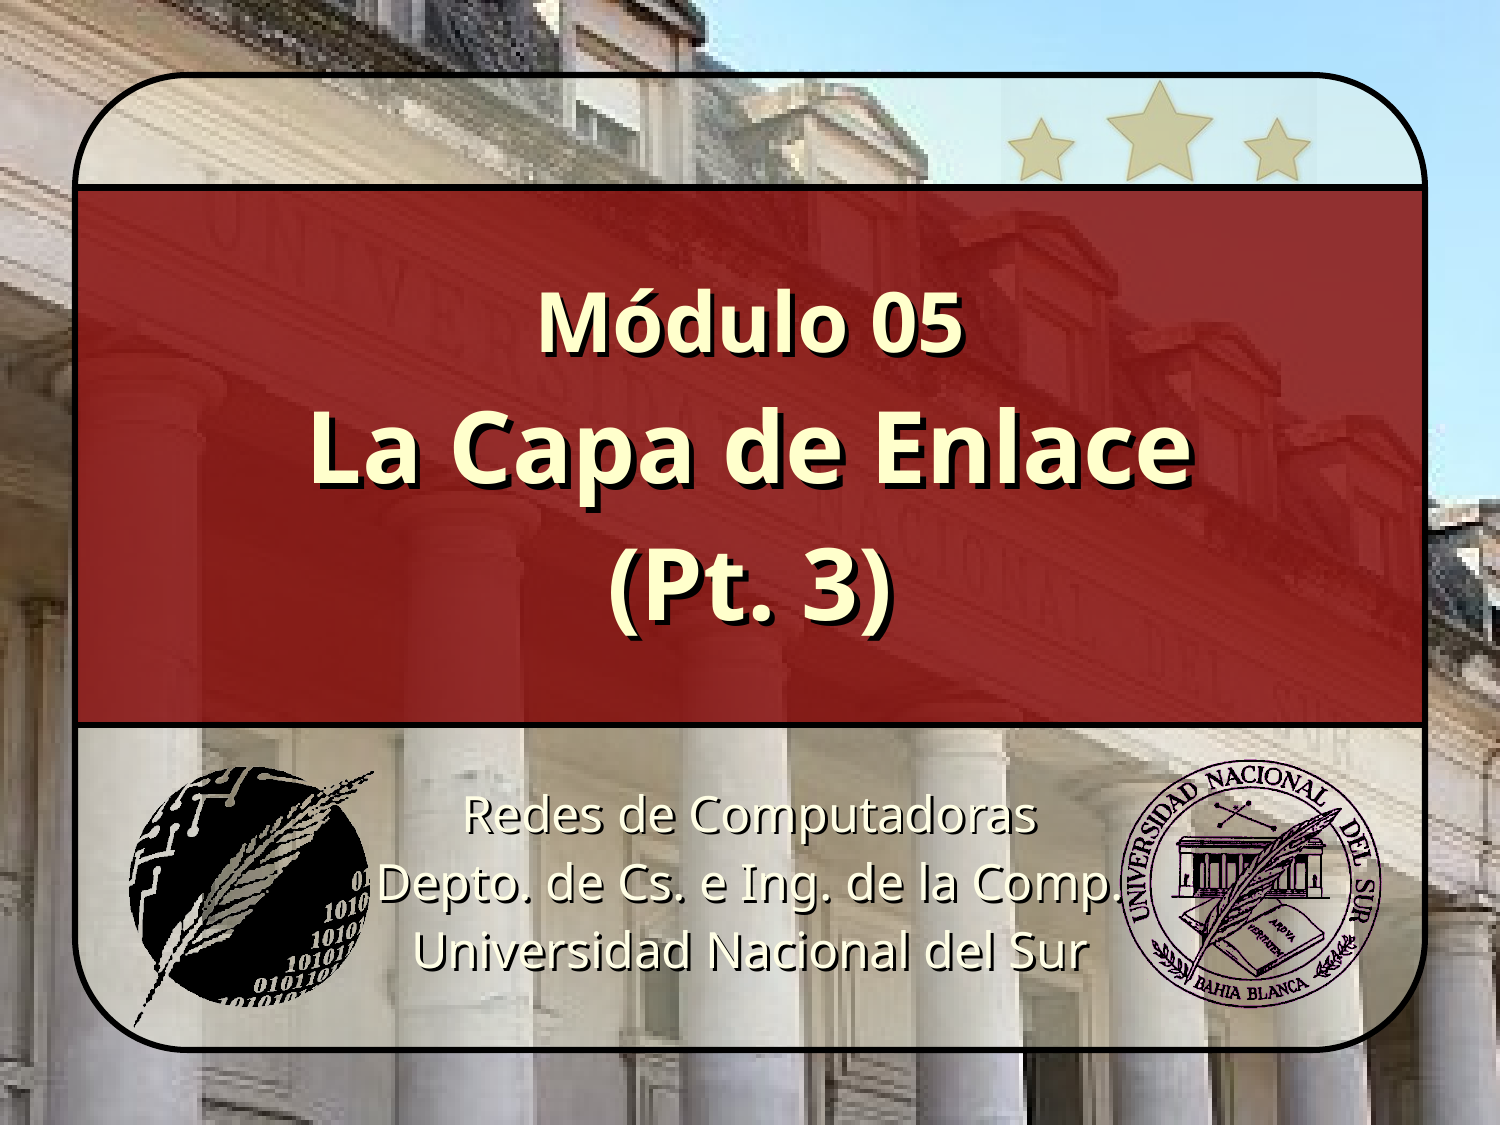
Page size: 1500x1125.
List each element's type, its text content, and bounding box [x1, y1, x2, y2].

picture [0, 0, 1500, 1125]
title Módulo 05 La Capa de Enlace (Pt. 3) [128, 187, 1372, 726]
